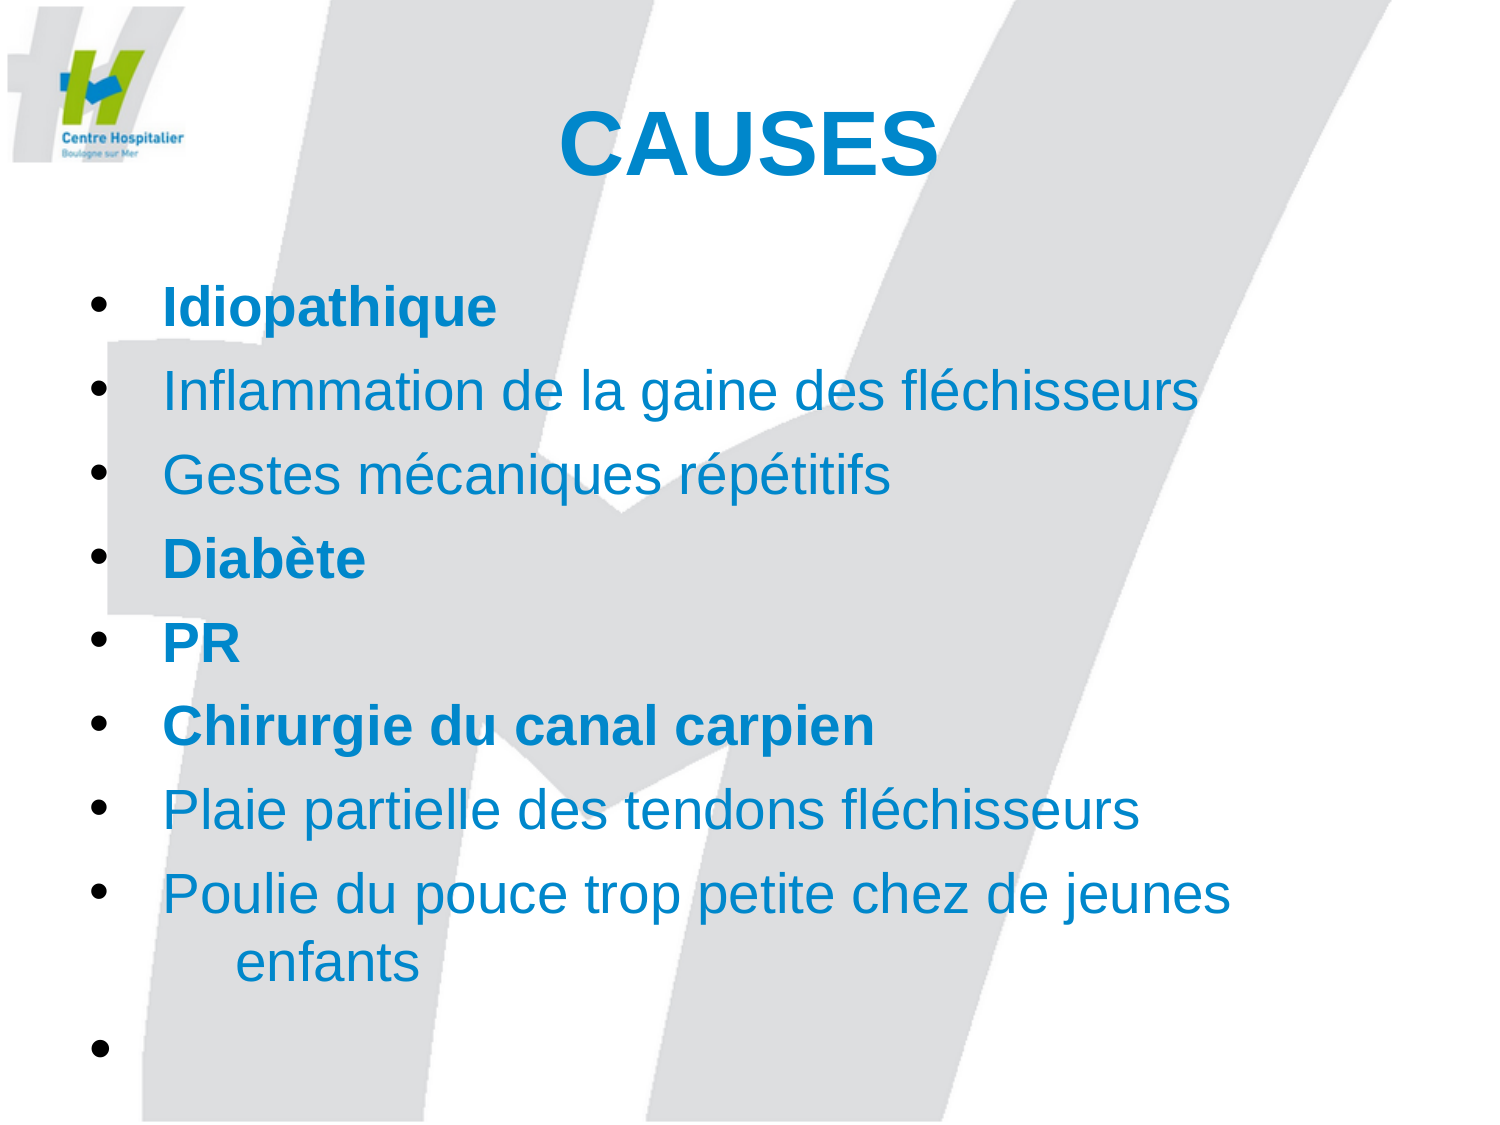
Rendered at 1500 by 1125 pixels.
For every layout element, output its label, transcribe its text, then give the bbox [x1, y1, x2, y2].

list Idiopathique Inflammation de la gaine des fléchisseurs Gestes mécaniques répétitifs Diabète PR Chirurgie du canal carpien Plaie partielle des tendons fléchisseurs Poulie du pouce trop petite chez de jeunes enfants [75, 262, 1425, 1005]
title CAUSES [75, 21, 1425, 257]
